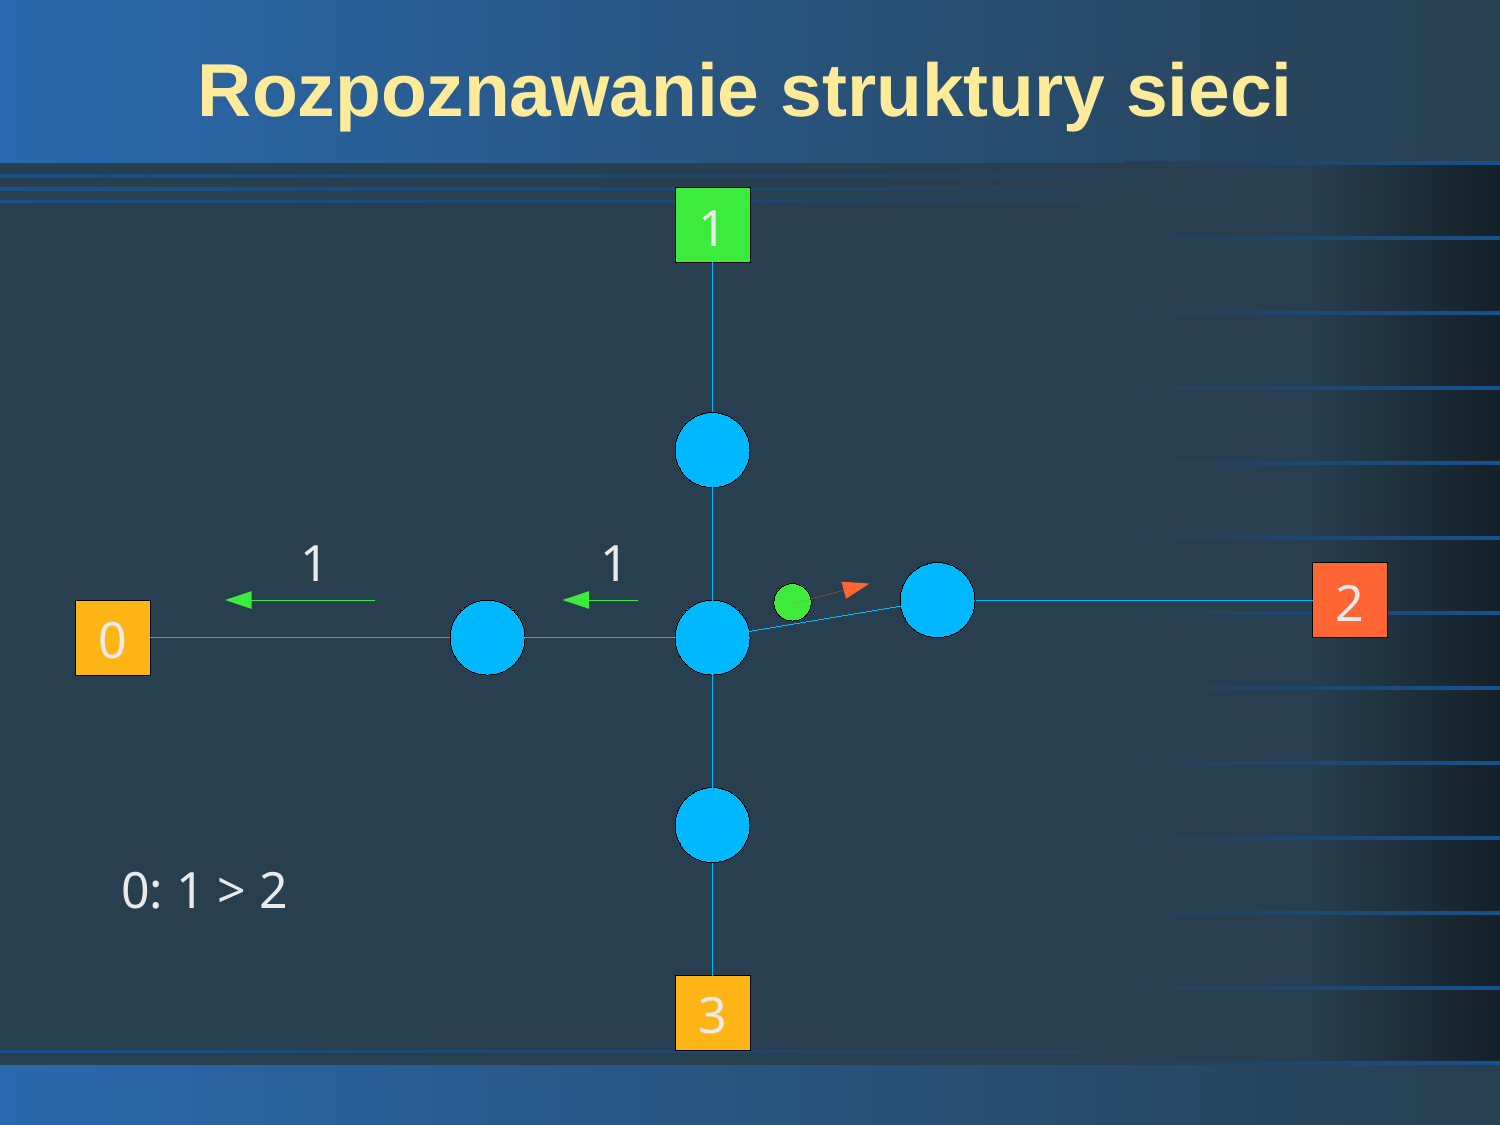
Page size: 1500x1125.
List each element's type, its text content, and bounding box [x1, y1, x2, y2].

text_box [900, 562, 976, 638]
text_box [675, 412, 751, 488]
text_box [675, 787, 751, 863]
title Rozpoznawanie struktury sieci [83, 24, 1409, 151]
text_box 1 [600, 525, 633, 596]
text_box 2 [1312, 562, 1388, 638]
text_box 3 [675, 975, 751, 1051]
text_box 0: 1 > 2 [121, 851, 317, 922]
text_box 0 [75, 600, 151, 676]
text_box 1 [675, 187, 751, 263]
text_box [450, 600, 526, 676]
text_box 1 [300, 525, 333, 596]
text_box [675, 600, 751, 676]
text_box [773, 583, 812, 622]
